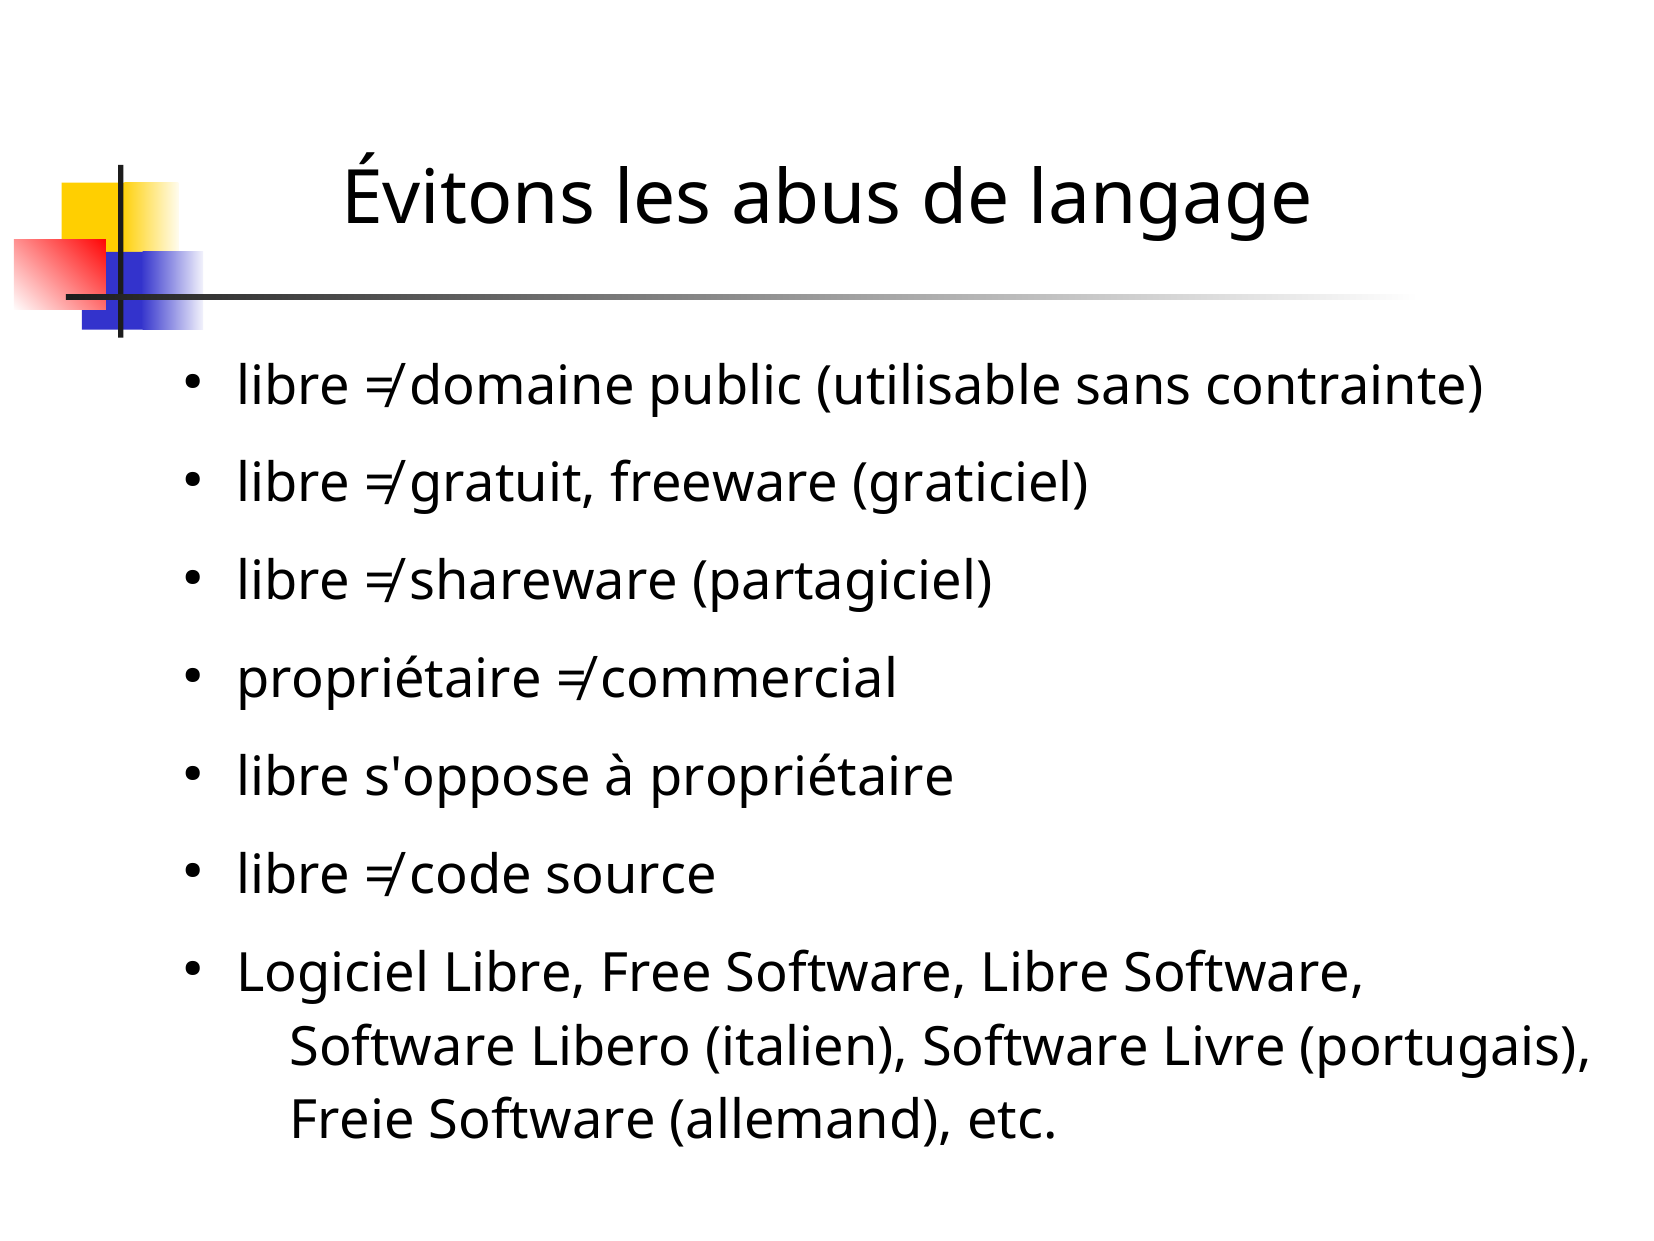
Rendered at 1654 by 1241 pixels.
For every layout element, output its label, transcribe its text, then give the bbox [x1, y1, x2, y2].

title Évitons les abus de langage [121, 83, 1534, 307]
list libre ≠ domaine public (utilisable sans contrainte) libre ≠ gratuit, freeware (graticiel) libre ≠ shareware (partagiciel) propriétaire ≠ commercial libre s'oppose à propriétaire libre ≠ code source Logiciel Libre, Free Software, Libre Software, Software Libero (italien), Software Livre (portugais), Freie Software (allemand), etc. [147, 346, 1595, 1152]
